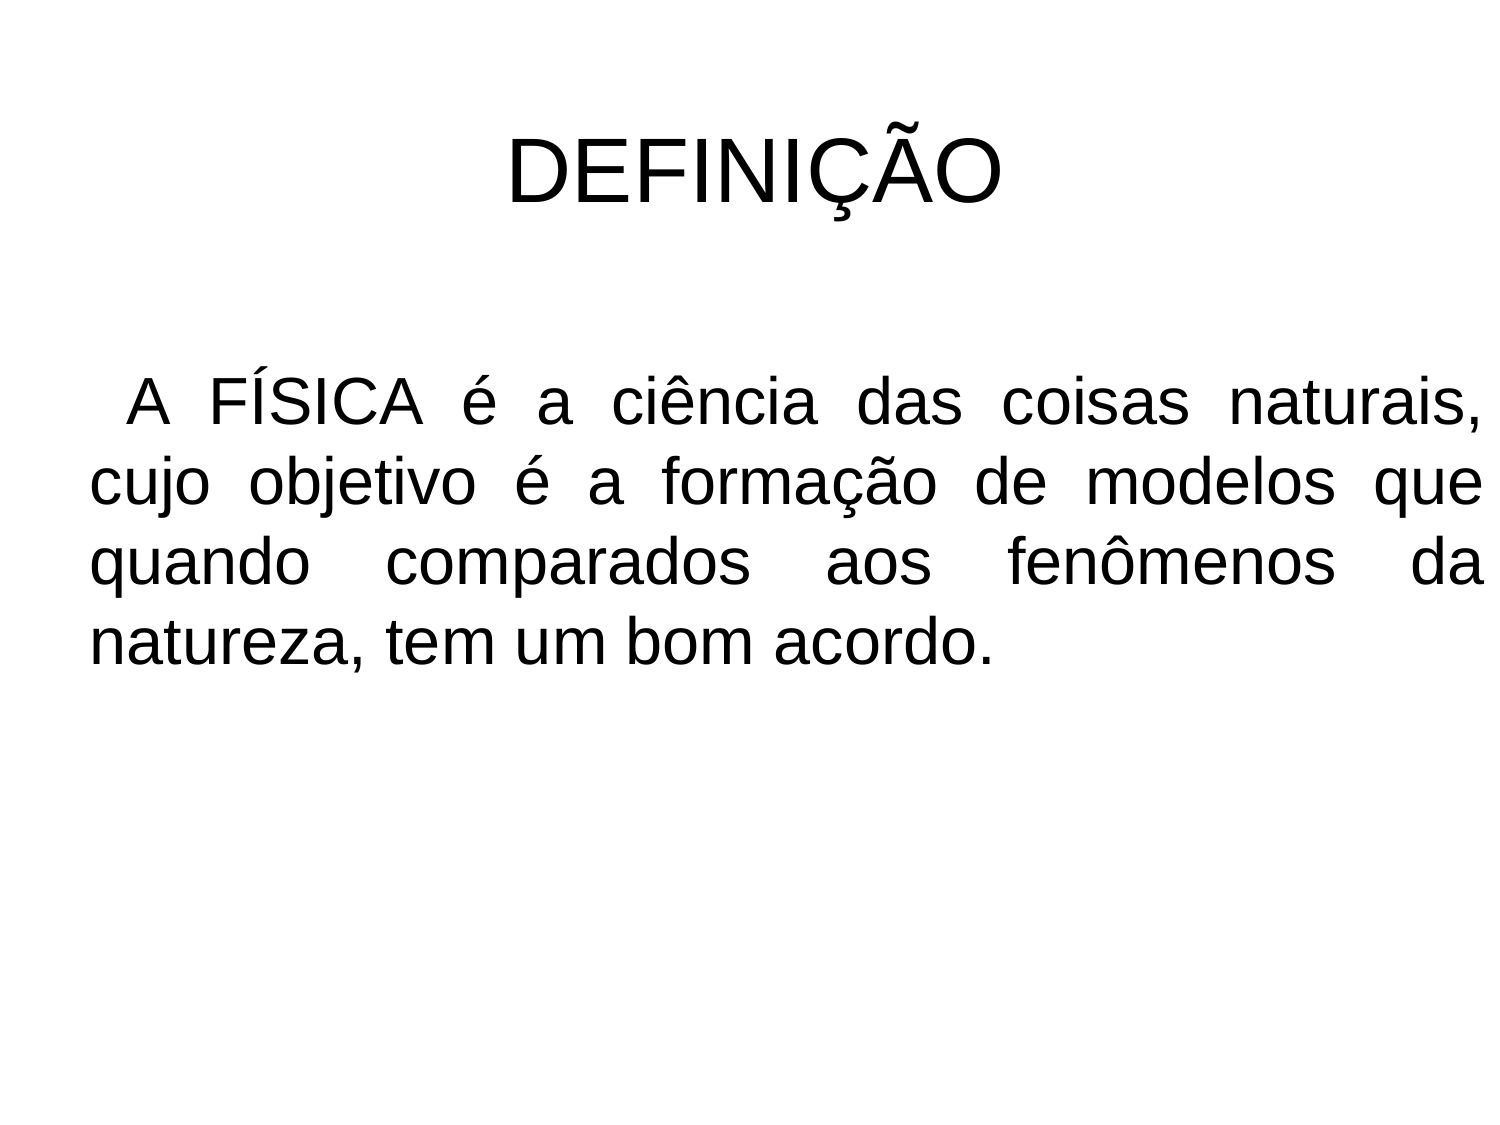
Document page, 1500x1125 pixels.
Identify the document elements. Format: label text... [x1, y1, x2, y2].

title DEFINIÇÃO [118, 72, 1394, 260]
subtitle A FÍSICA é a ciência das coisas naturais, cujo objetivo é a formação de modelos que quando comparados aos fenômenos da natureza, tem um bom acordo. [0, 349, 1500, 697]
